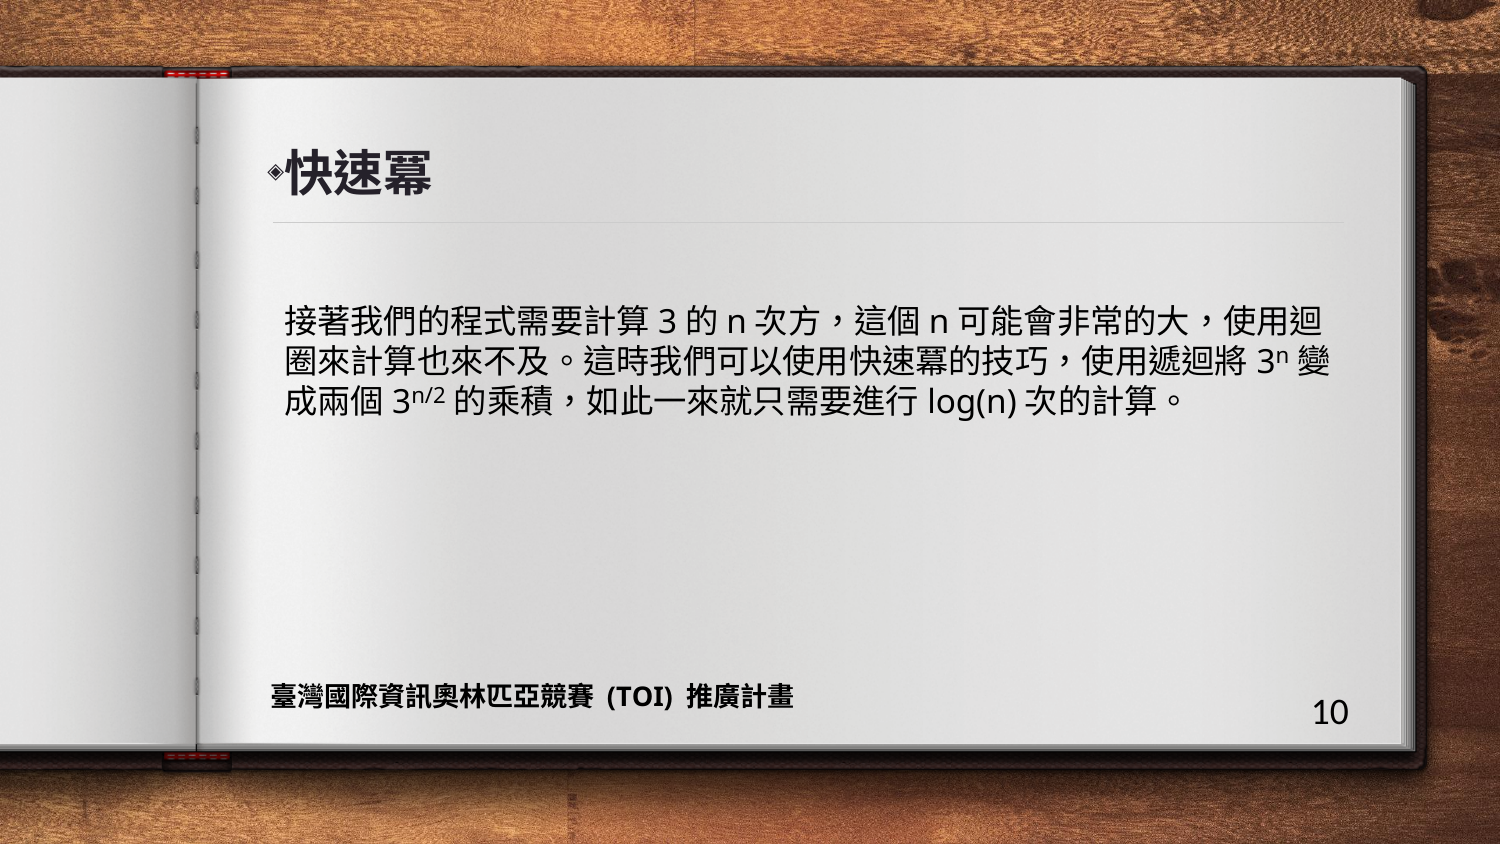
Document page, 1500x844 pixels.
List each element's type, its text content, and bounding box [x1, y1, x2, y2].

list 快速冪 [252, 126, 1194, 216]
text_box 接著我們的程式需要計算3的n次方，這個n可能會非常的大，使用迴圈來計算也來不及。這時我們可以使用快速冪的技巧，使用遞迴將3n變成兩個3n/2的乘積，如此一來就只需要進行log(n)次的計算。 [269, 293, 1367, 535]
text_box [1295, 672, 1386, 737]
